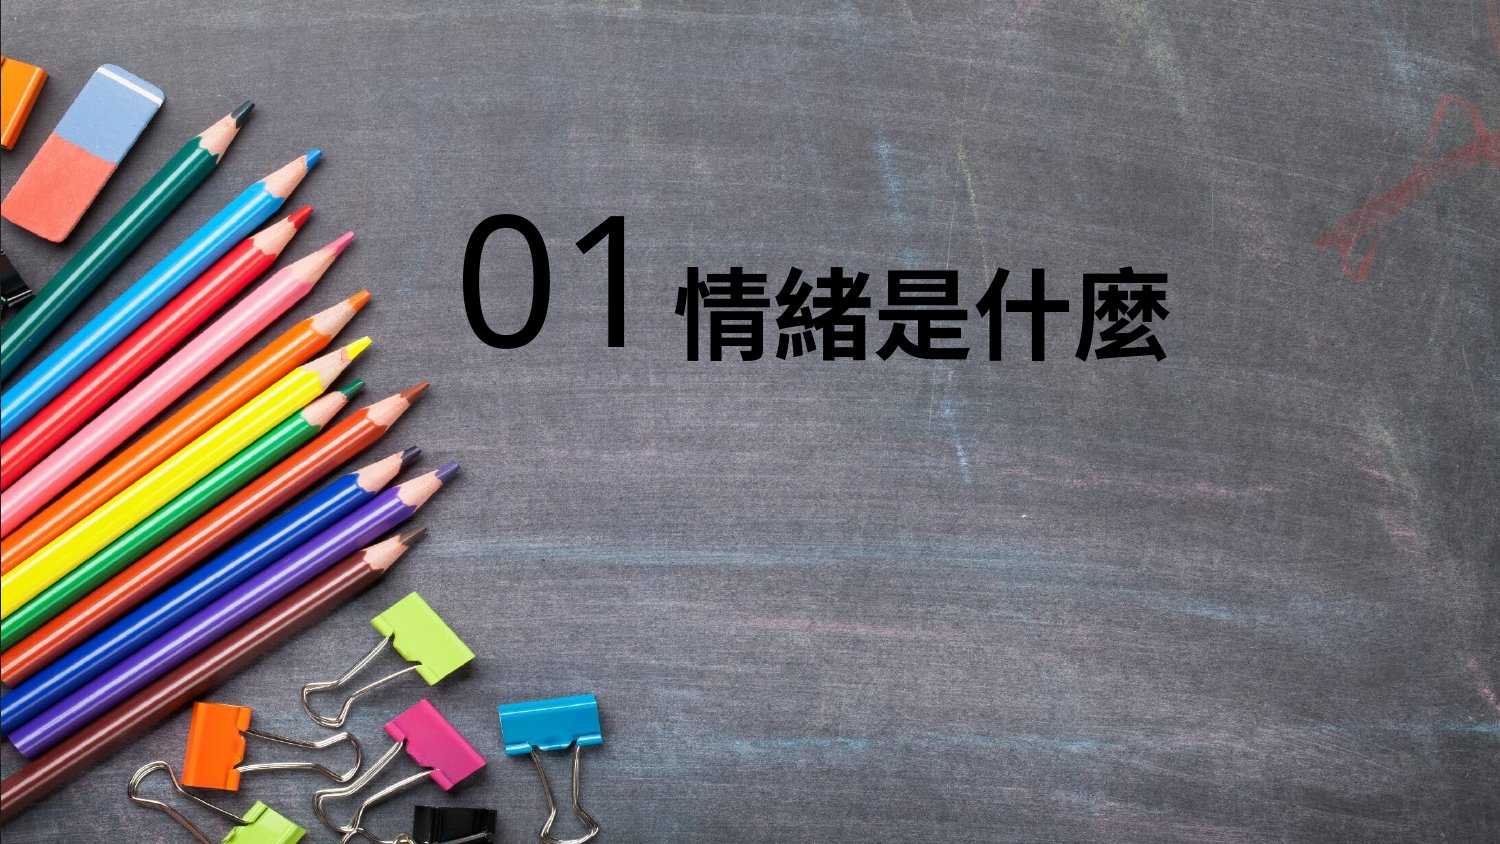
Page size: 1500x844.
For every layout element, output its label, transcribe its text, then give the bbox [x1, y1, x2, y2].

picture [1, 0, 1500, 844]
text_box 01 [458, 157, 659, 395]
text_box 情緒是什麼 [659, 244, 1231, 382]
